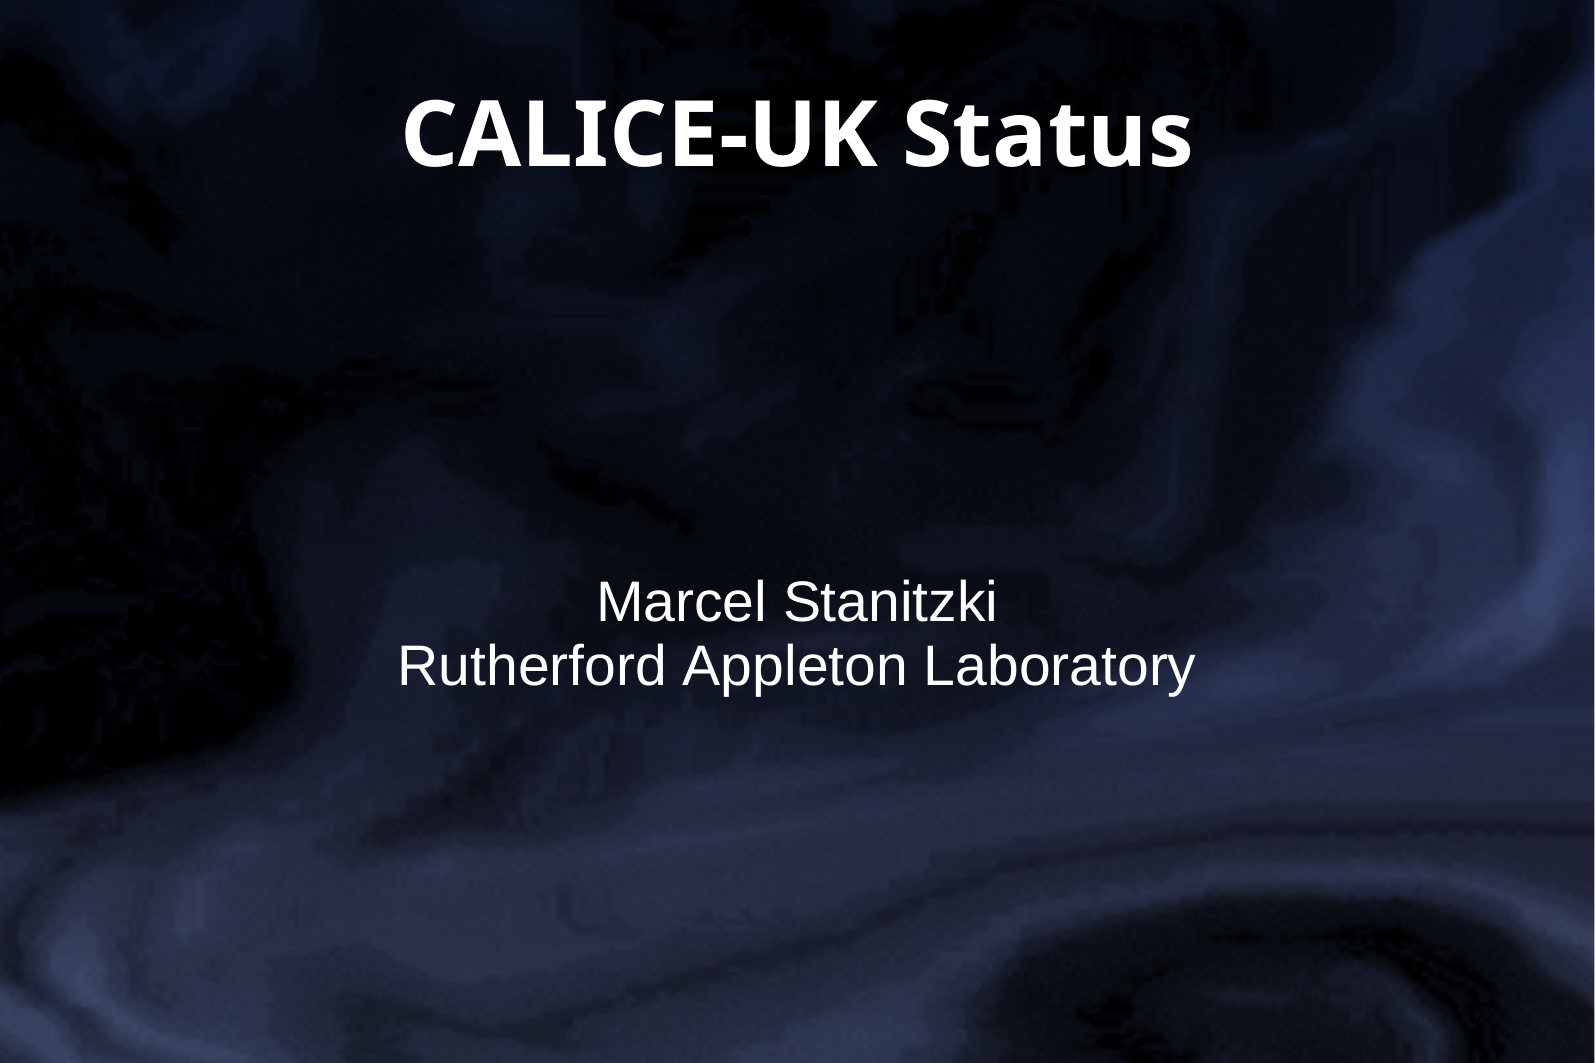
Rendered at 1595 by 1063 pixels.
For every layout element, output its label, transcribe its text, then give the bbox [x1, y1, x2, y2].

title CALICE-UK Status [79, 42, 1515, 220]
subtitle Marcel Stanitzki Rutherford Appleton Laboratory [79, 248, 1515, 1019]
picture [0, 0, 1595, 1063]
